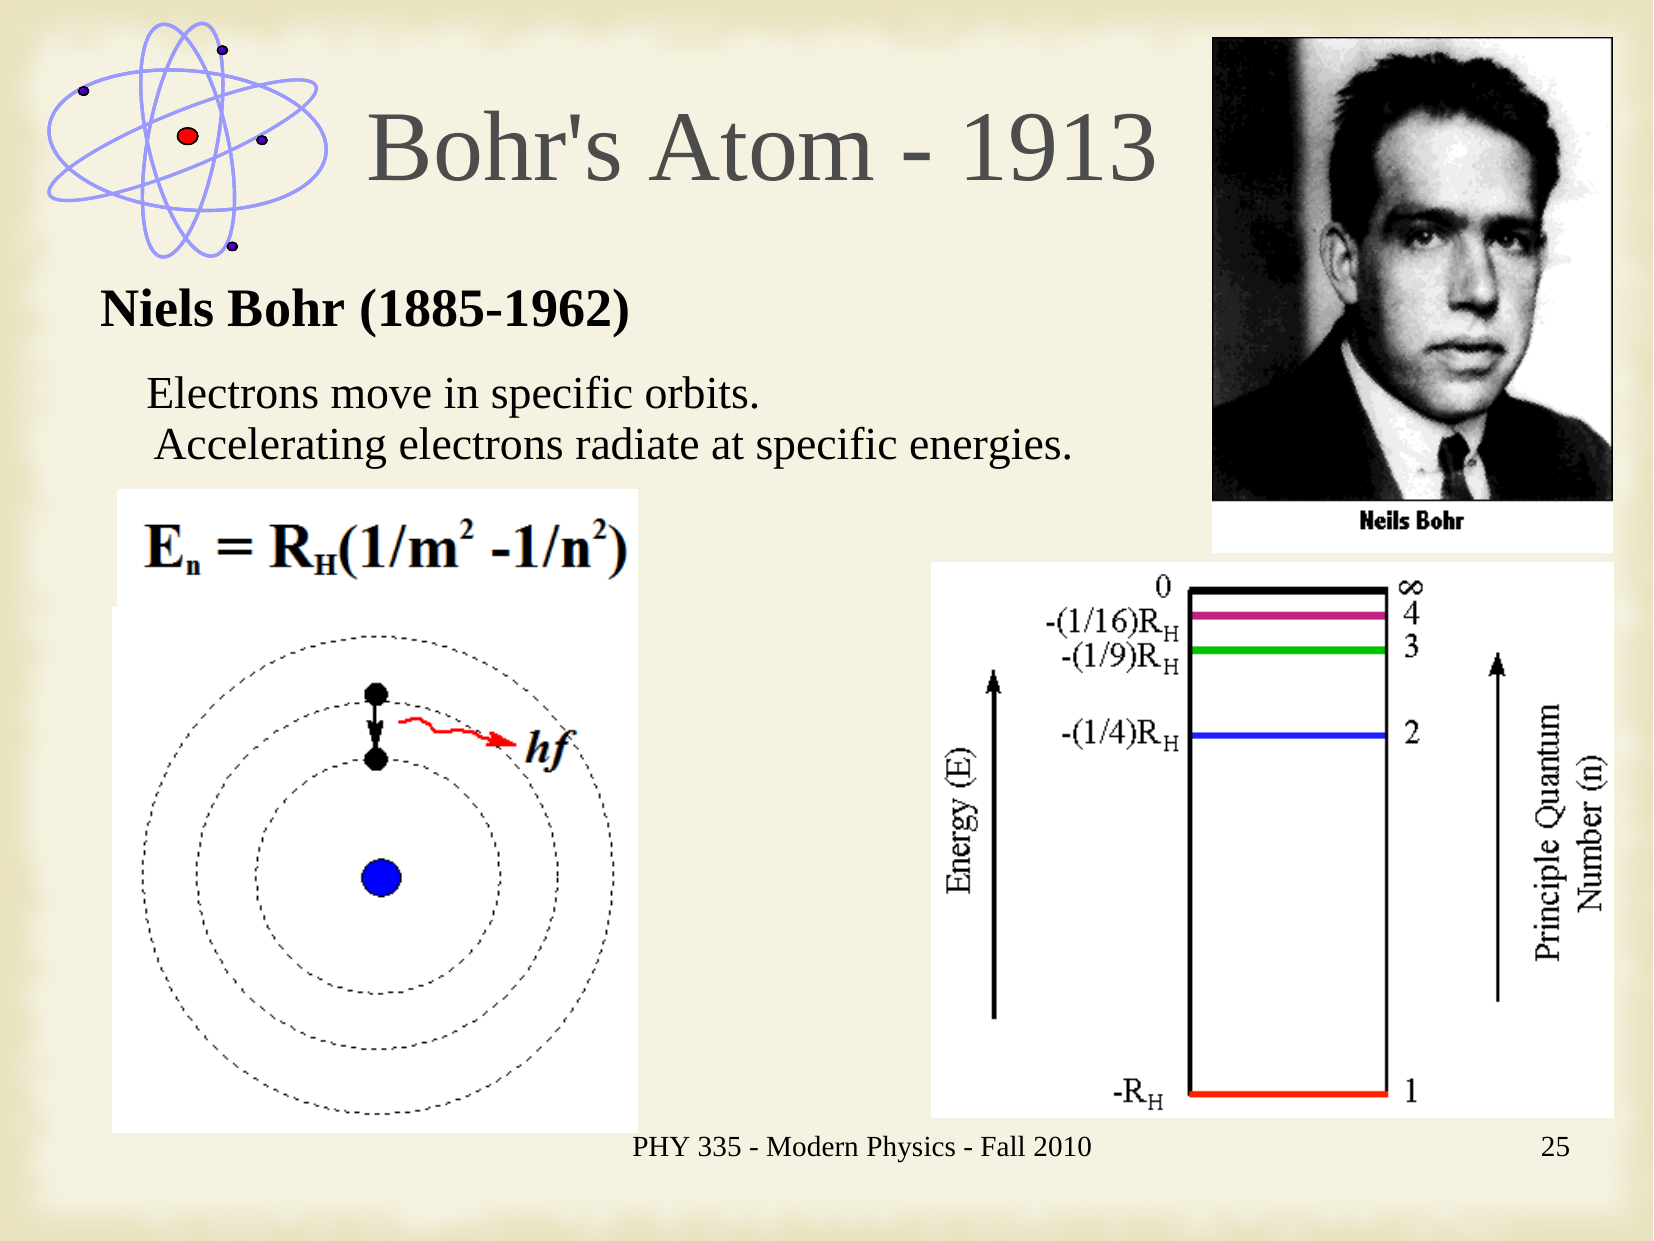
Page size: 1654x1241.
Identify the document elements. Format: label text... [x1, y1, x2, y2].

picture [0, 0, 1653, 1241]
list Niels Bohr (1885-1962) Electrons move in specific orbits. Accelerating electrons radiate at specific energies. [82, 278, 1163, 472]
title Bohr's Atom - 1913 [334, 50, 1205, 244]
